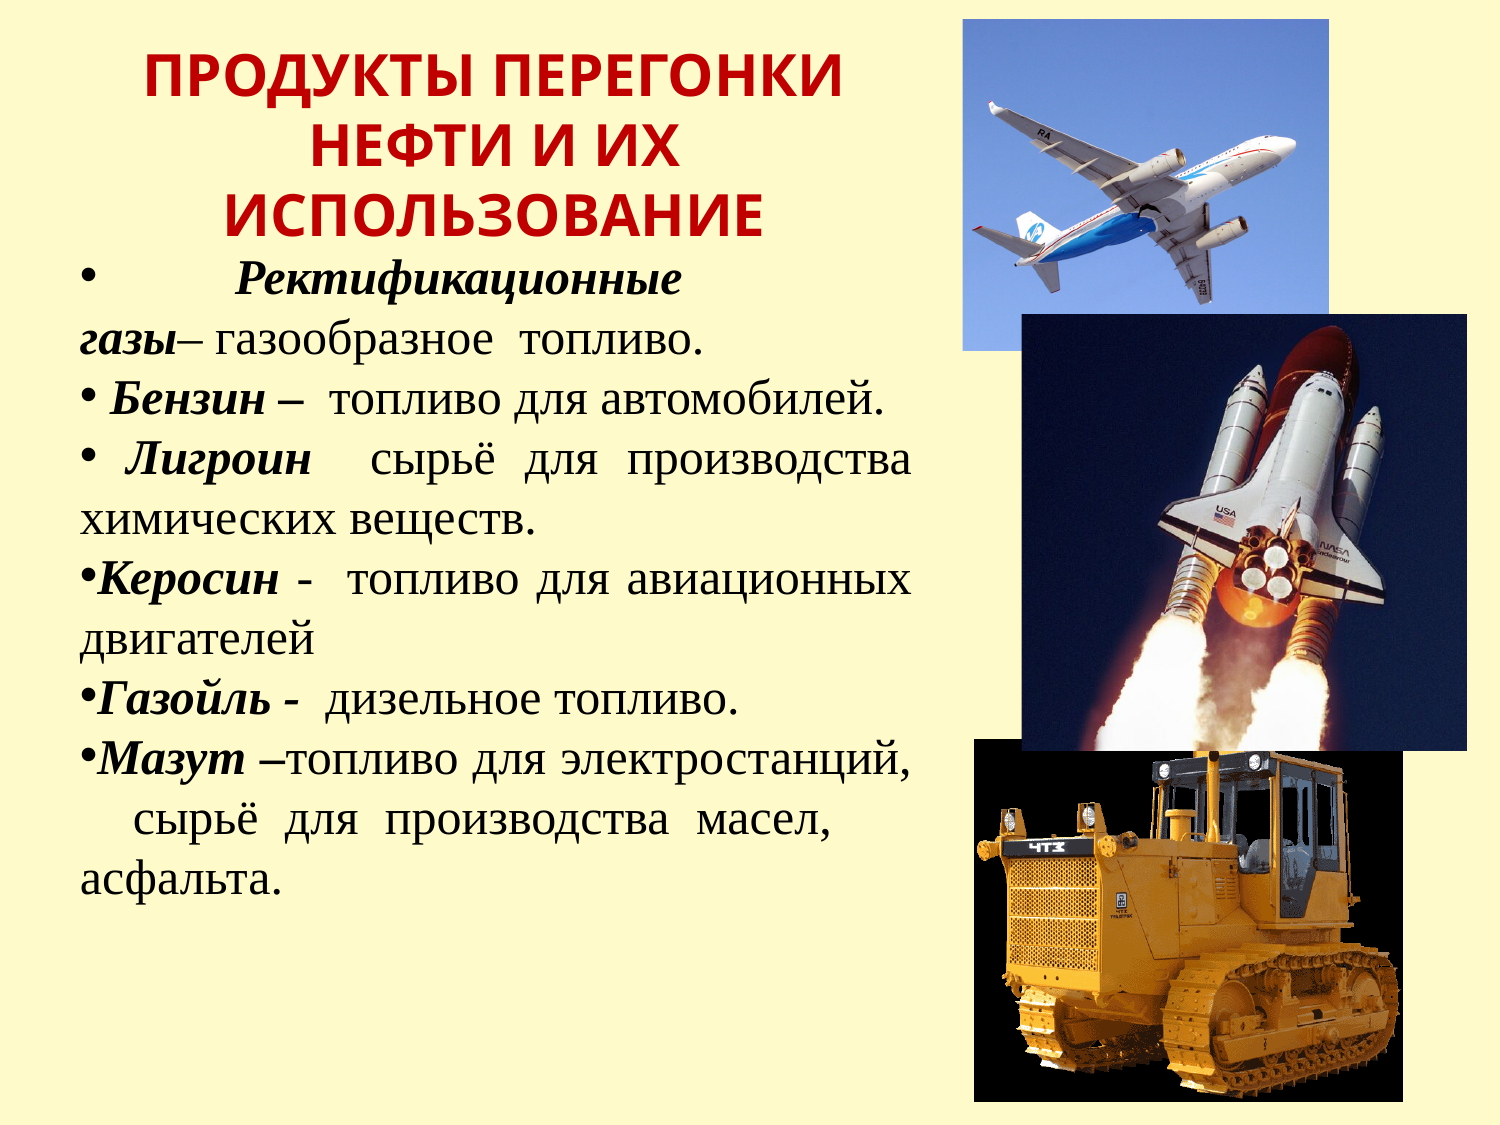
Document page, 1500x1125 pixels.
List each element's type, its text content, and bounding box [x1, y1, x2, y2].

title Продукты перегонки нефти и их использование [49, 30, 939, 220]
text_box Ректификационные газы– газообразное топливо. Бензин – топливо для автомобилей. Лигроин сырьё для производства химических веществ. Керосин - топливо для авиационных двигателей Газойль - дизельное топливо. Мазут –топливо для электростанций, сырьё для производства масел, асфальта. [65, 237, 927, 912]
picture [962, 19, 1467, 1102]
